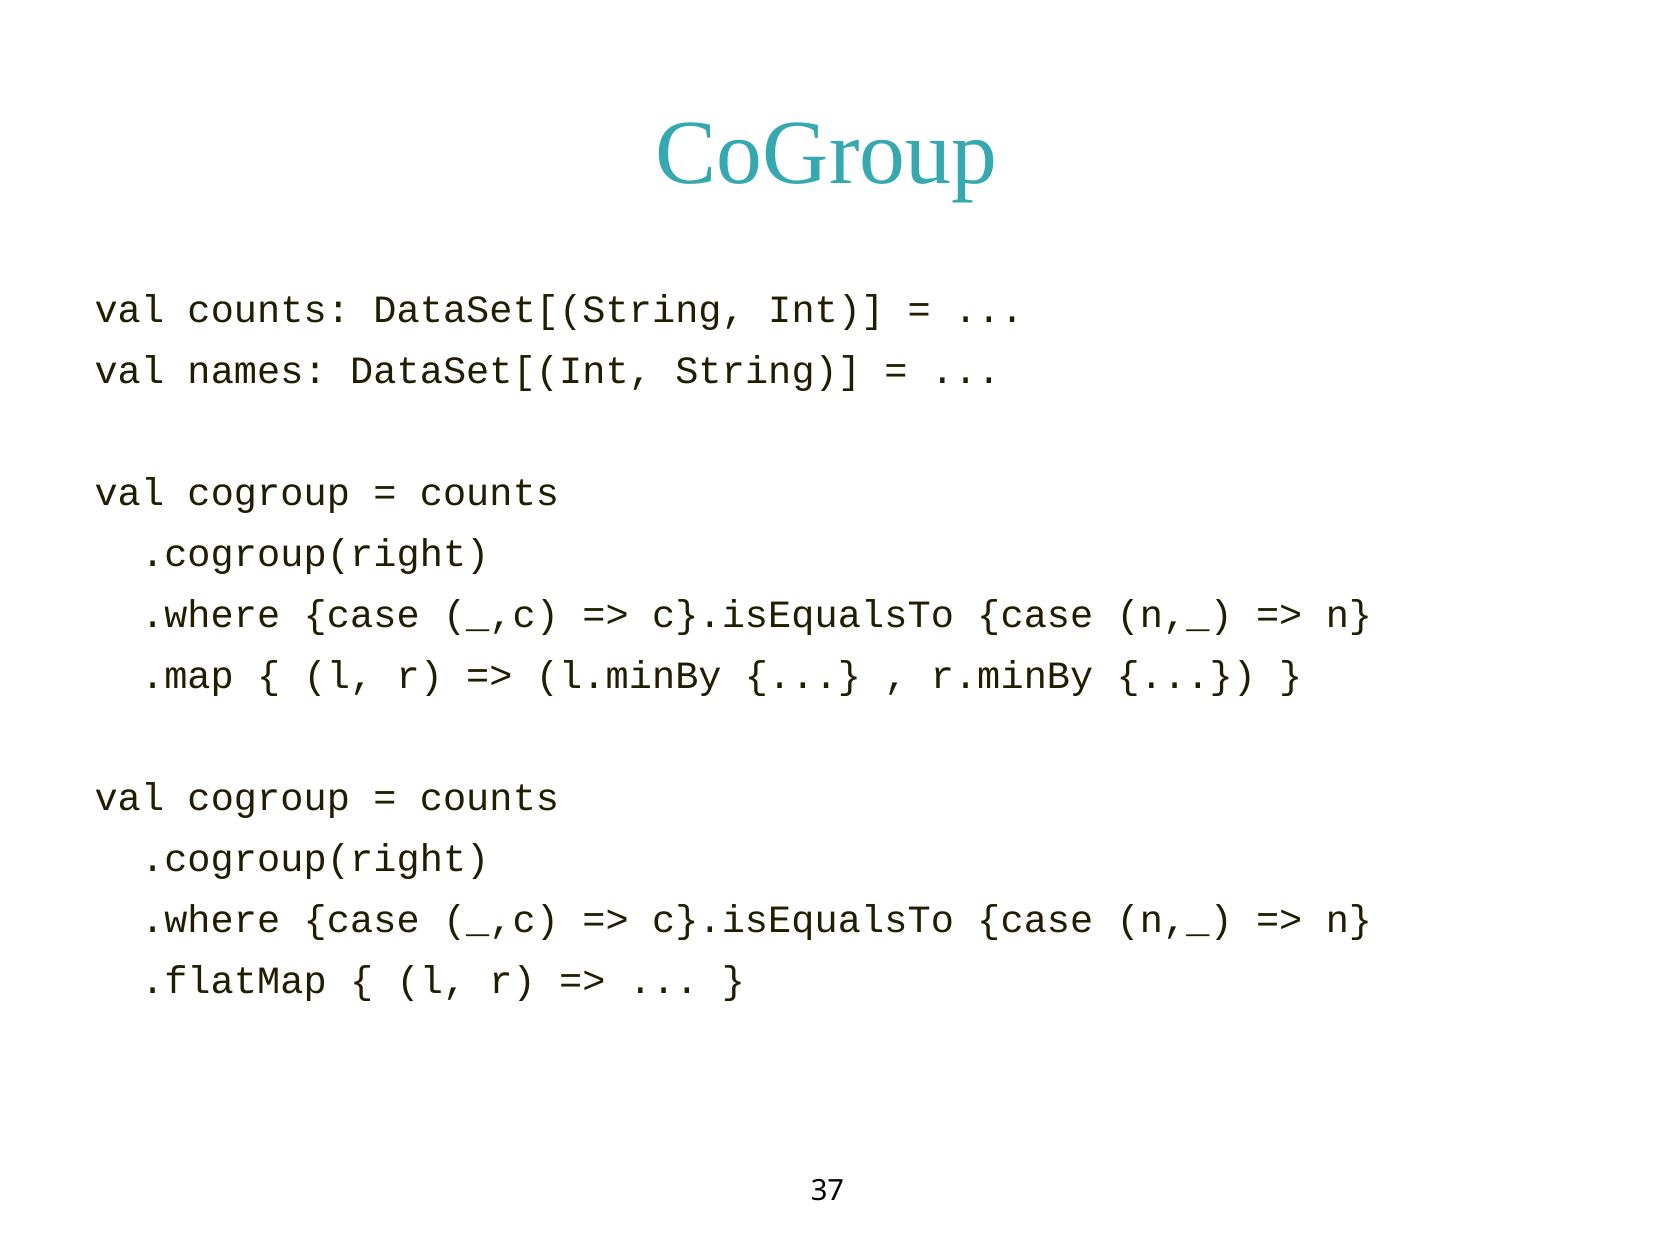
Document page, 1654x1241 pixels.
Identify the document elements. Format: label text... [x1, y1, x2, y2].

title CoGroup [82, 49, 1571, 257]
list val counts: DataSet[(String, Int)] = ... val names: DataSet[(Int, String)] = ... val cogroup = counts .cogroup(right) .where {case (_,c) => c}.isEqualsTo {case (n,_) => n} .map { (l, r) => (l.minBy {...} , r.minBy {...}) } val cogroup = counts .cogroup(right) .where {case (_,c) => c}.isEqualsTo {case (n,_) => n} .flatMap { (l, r) => ... } [94, 290, 1654, 1010]
